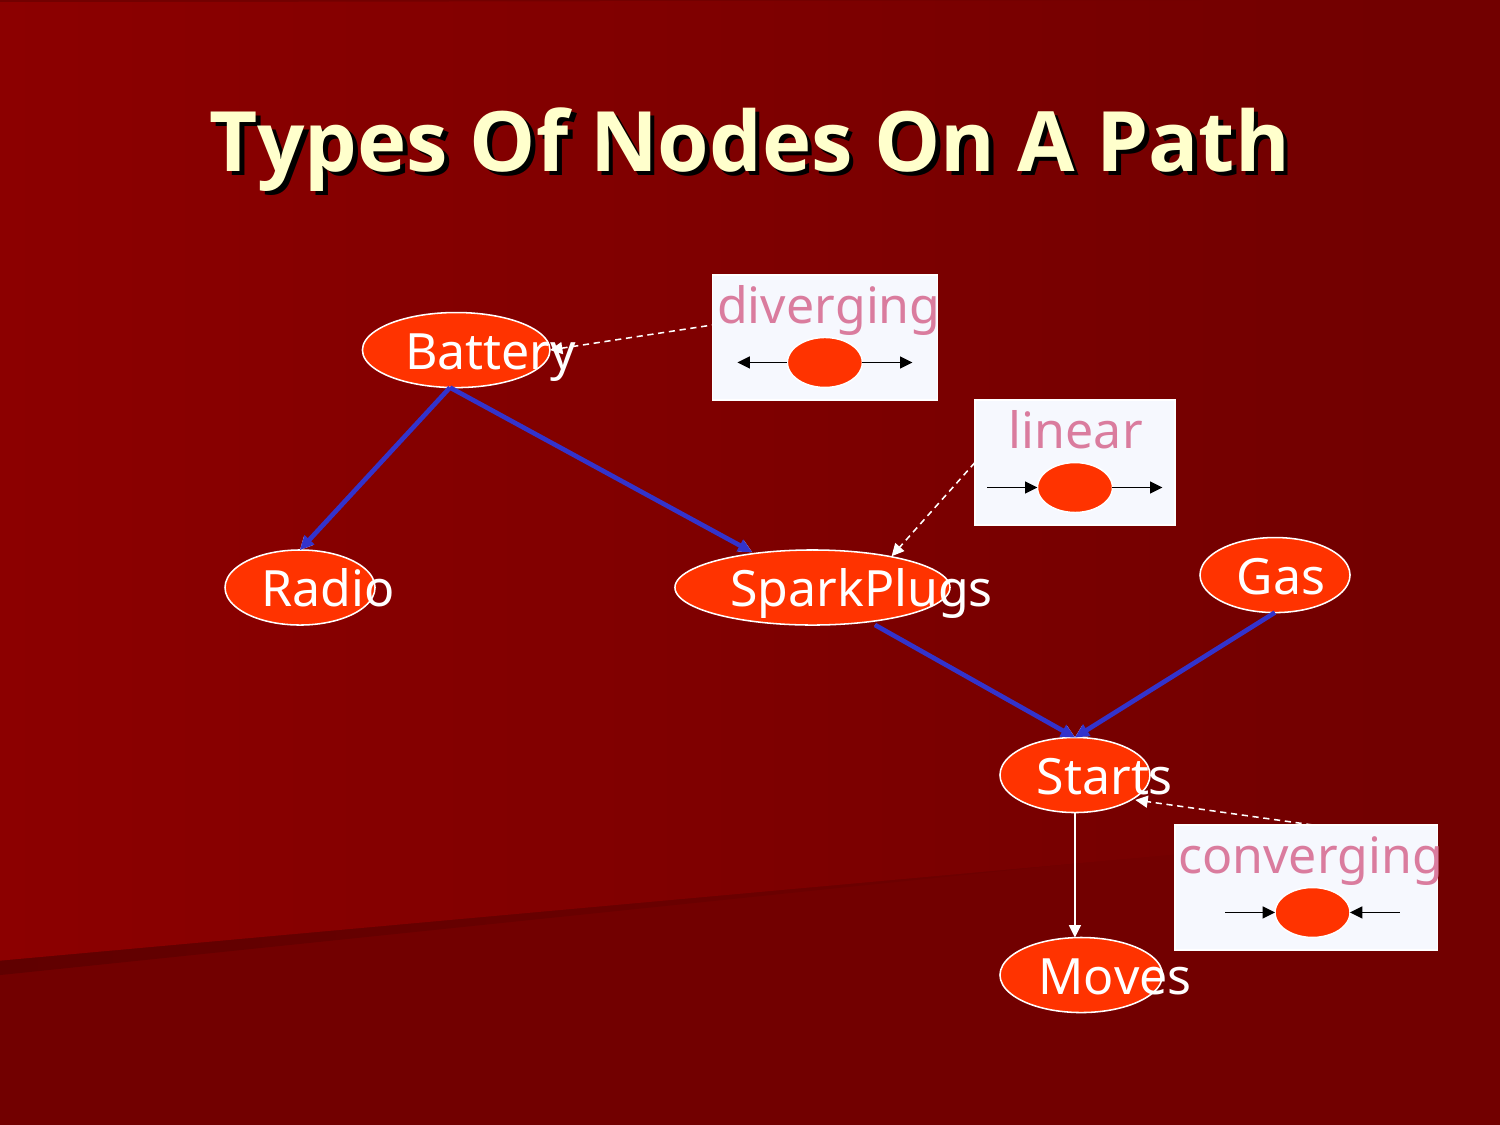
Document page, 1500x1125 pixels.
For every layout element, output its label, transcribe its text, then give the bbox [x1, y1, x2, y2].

title Types Of Nodes On A Path [75, 45, 1426, 233]
text_box Moves [1146, 981, 1162, 991]
text_box Moves [999, 937, 1162, 1013]
text_box [975, 400, 1175, 526]
text_box converging [1163, 812, 1459, 897]
text_box diverging [702, 262, 956, 347]
text_box Starts [999, 737, 1151, 813]
text_box Gas [1200, 537, 1351, 613]
text_box [712, 337, 938, 400]
text_box linear [993, 387, 1158, 472]
text_box Moves [1146, 970, 1160, 978]
text_box SparkPlugs [674, 549, 947, 626]
text_box [1174, 887, 1438, 950]
text_box Radio [225, 549, 374, 626]
text_box Battery [362, 312, 550, 388]
